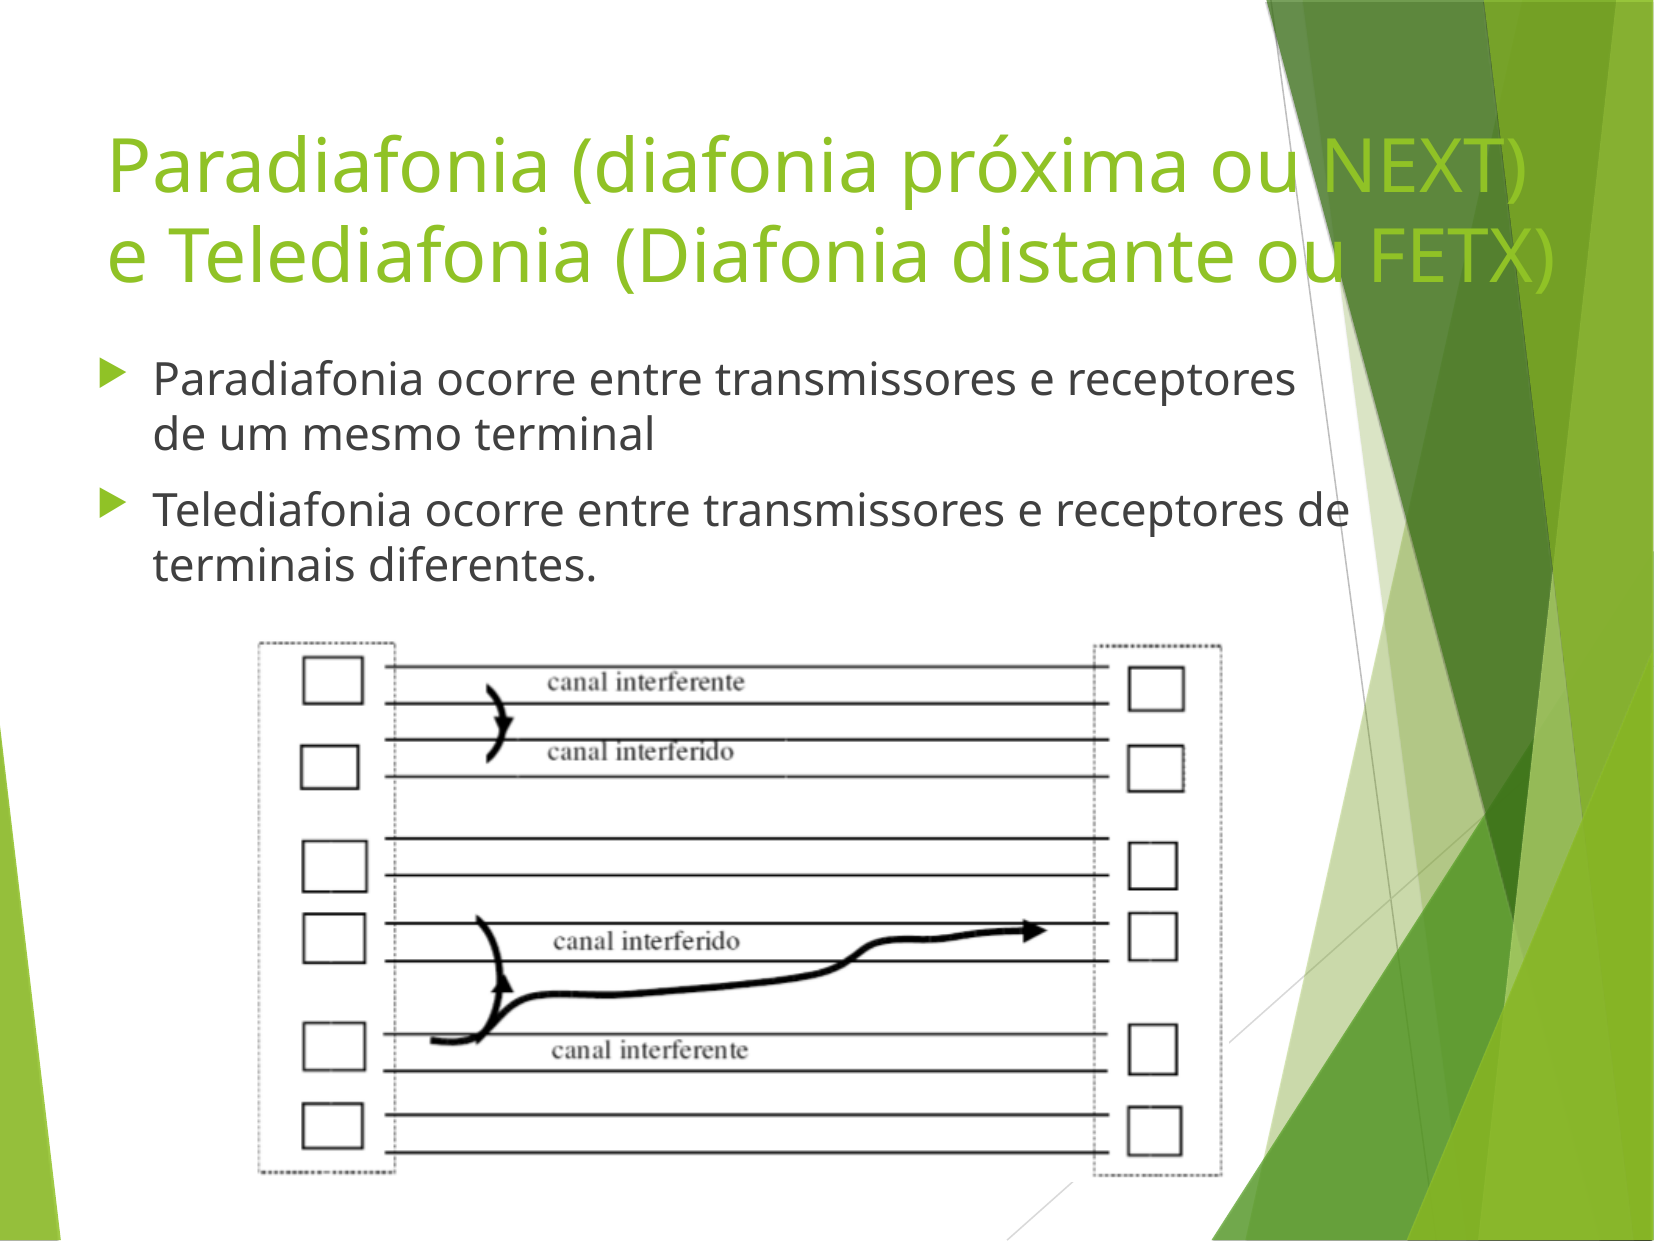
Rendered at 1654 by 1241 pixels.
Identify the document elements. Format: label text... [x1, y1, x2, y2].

title Paradiafonia (diafonia próxima ou NEXT) e Telediafonia (Diafonia distante ou FETX) [91, 110, 1583, 349]
list Paradiafonia ocorre entre transmissores e receptores de um mesmo terminal Telediafonia ocorre entre transmissores e receptores de terminais diferentes. [81, 342, 1371, 1057]
picture [250, 637, 1229, 1182]
